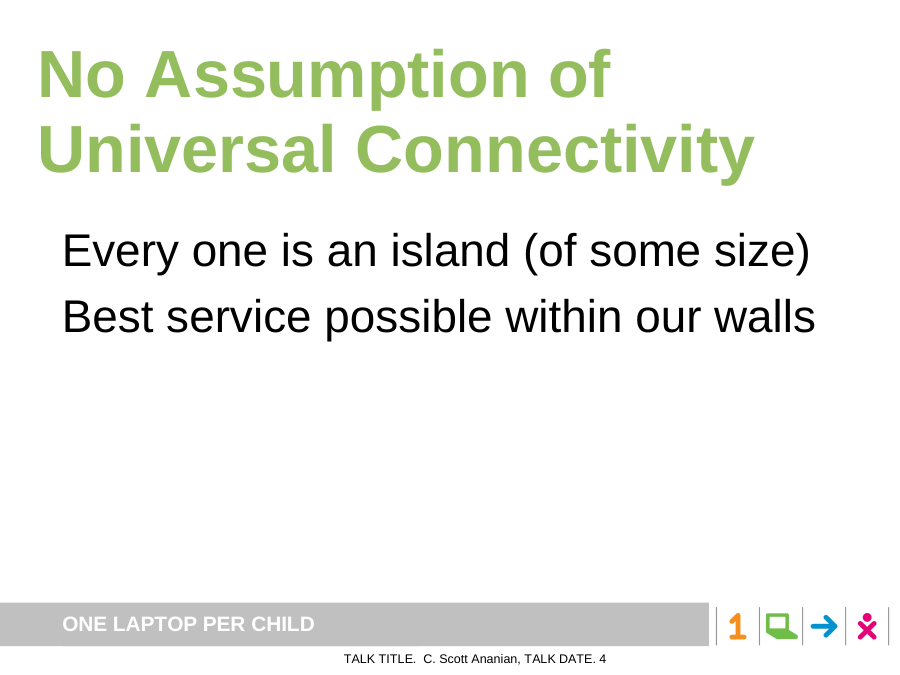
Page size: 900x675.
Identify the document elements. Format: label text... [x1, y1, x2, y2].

title No Assumption of Universal Connectivity [37, 37, 856, 211]
picture [844, 598, 898, 655]
list Every one is an island (of some size) Best service possible within our walls [61, 224, 844, 675]
